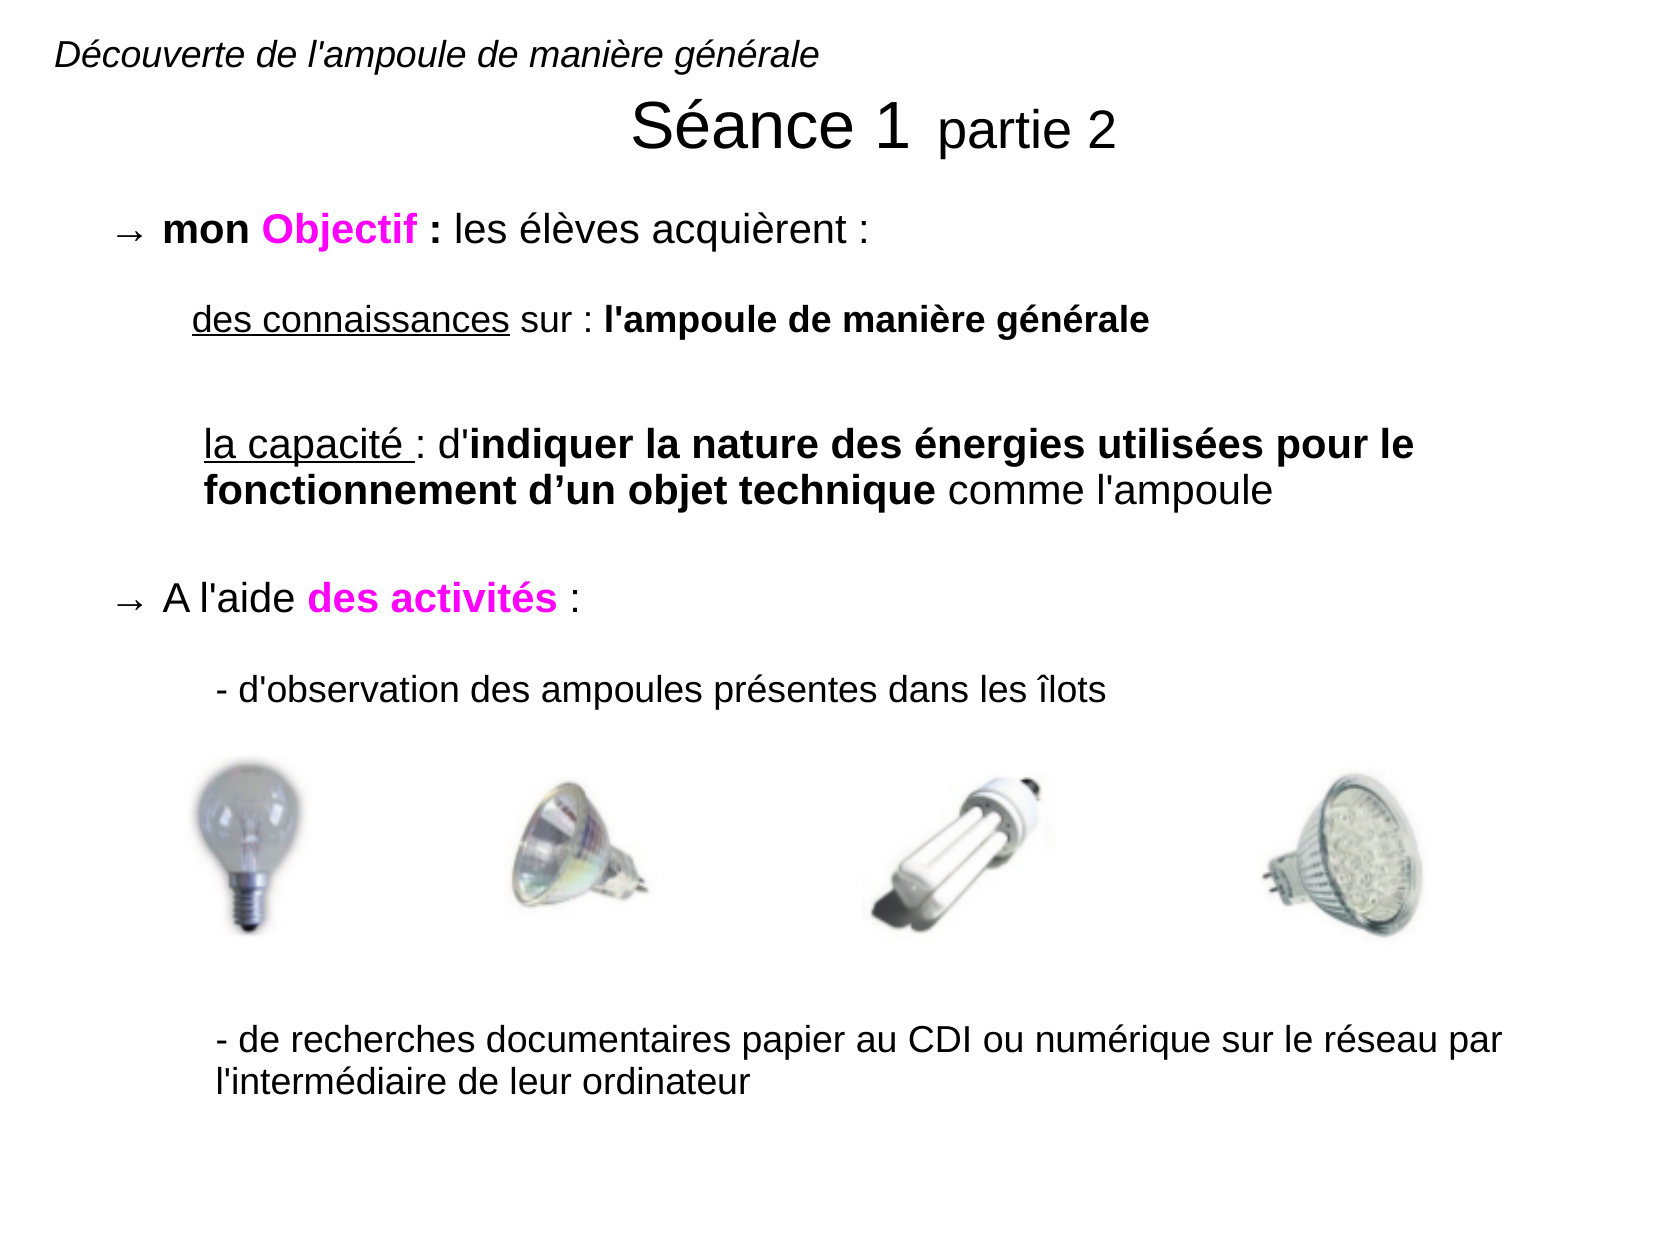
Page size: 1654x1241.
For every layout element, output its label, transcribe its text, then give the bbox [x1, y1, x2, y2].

text_box des connaissances sur : l'ampoule de manière générale [177, 290, 1335, 348]
text_box → mon Objectif : les élèves acquièrent : [82, 198, 969, 260]
picture [177, 755, 319, 946]
title Séance 1 partie 2 [590, 47, 1158, 187]
text_box → A l'aide des activités : [94, 566, 650, 629]
picture [496, 767, 661, 926]
text_box - d'observation des ampoules présentes dans les îlots [200, 661, 1170, 719]
picture [862, 755, 1056, 942]
picture [1249, 762, 1441, 957]
text_box - de recherches documentaires papier au CDI ou numérique sur le réseau par l'intermédiaire de leur ordinateur [200, 1011, 1560, 1111]
text_box Découverte de l'ampoule de manière générale [23, 25, 851, 83]
text_box la capacité : d'indiquer la nature des énergies utilisées pour le fonctionnement d’un objet technique comme l'ampoule [188, 413, 1501, 532]
